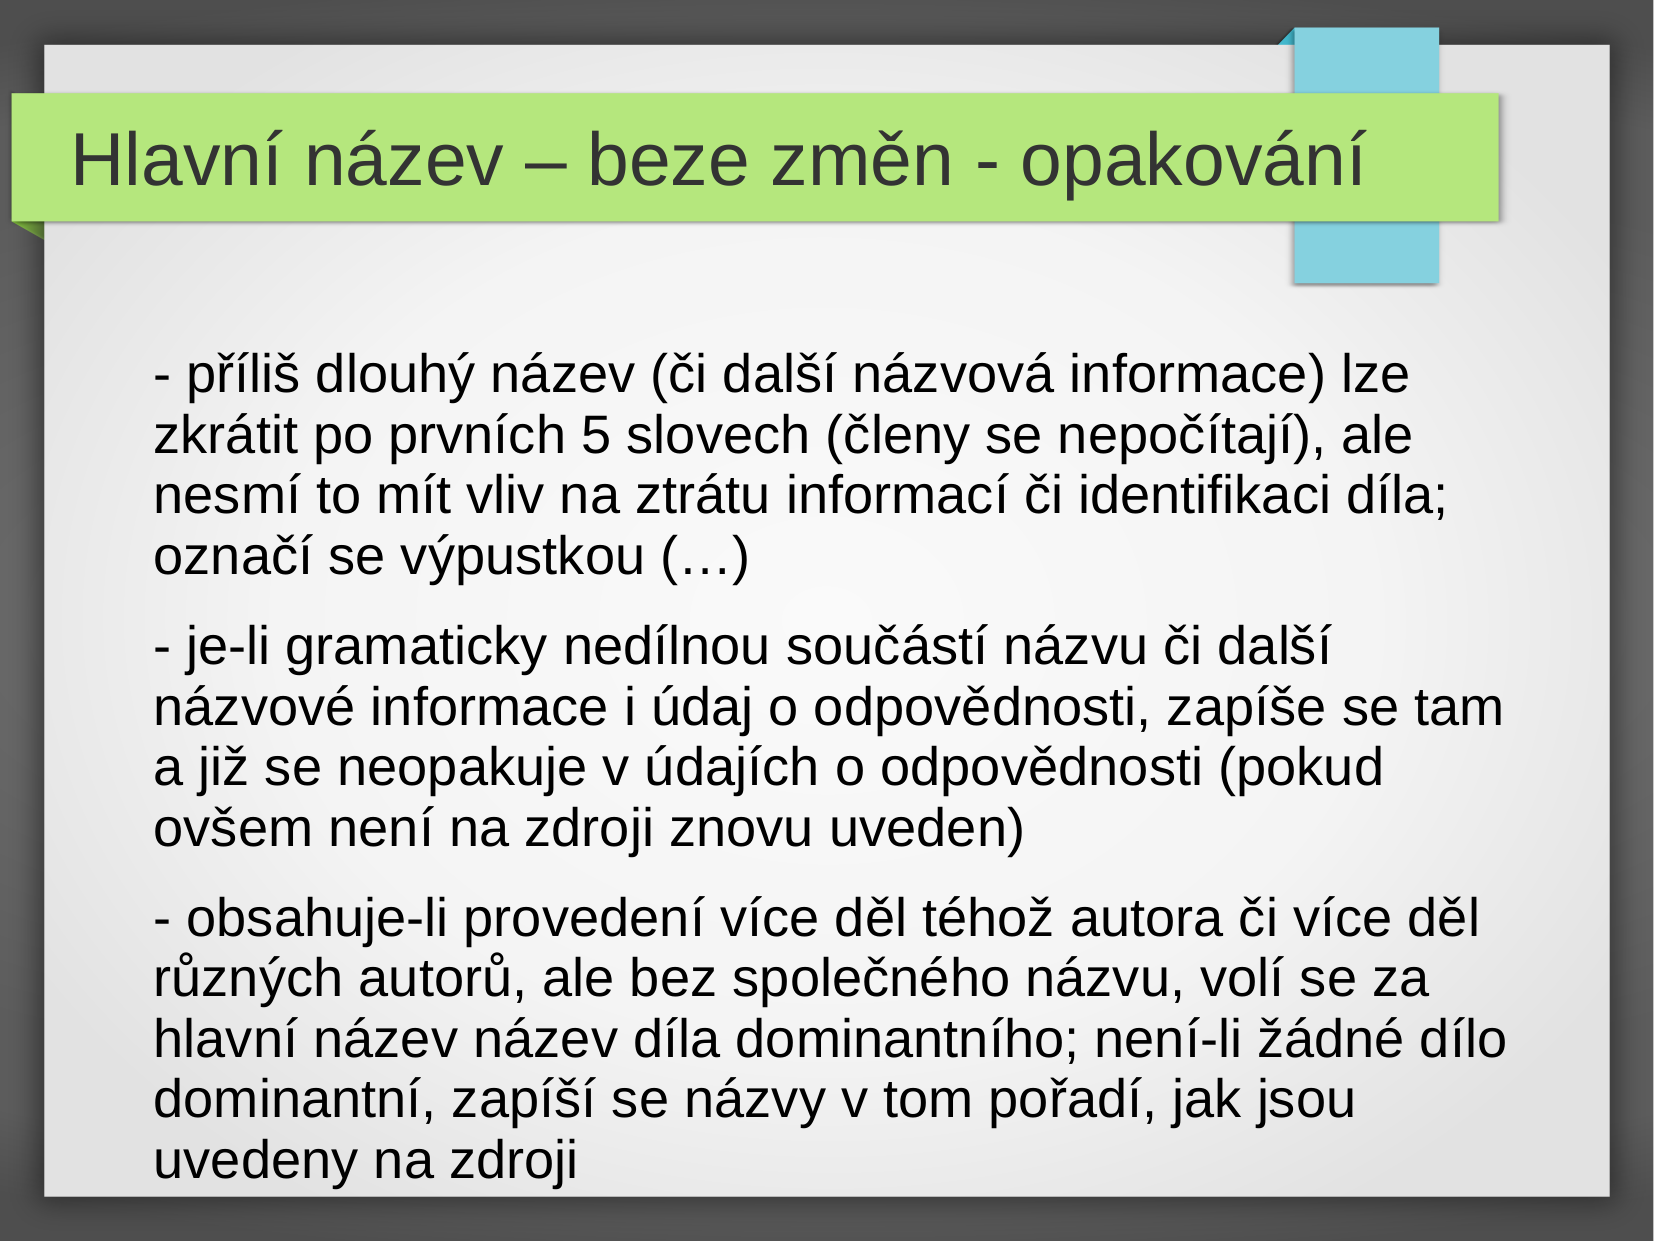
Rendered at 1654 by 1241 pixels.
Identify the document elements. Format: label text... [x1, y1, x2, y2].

list - příliš dlouhý název (či další názvová informace) lze zkrátit po prvních 5 slovech (členy se nepočítají), ale nesmí to mít vliv na ztrátu informací či identifikaci díla; označí se výpustkou (…) - je-li gramaticky nedílnou součástí názvu či další názvové informace i údaj o odpovědnosti, zapíše se tam a již se neopakuje v údajích o odpovědnosti (pokud ovšem není na zdroji znovu uveden) - obsahuje-li provedení více děl téhož autora či více děl různých autorů, ale bez společného názvu, volí se za hlavní název název díla dominantního; není-li žádné dílo dominantní, zapíší se názvy v tom pořadí, jak jsou uvedeny na zdroji [82, 343, 1538, 1063]
title Hlavní název – beze změn - opakování [70, 106, 1465, 213]
picture [0, 0, 1654, 1241]
